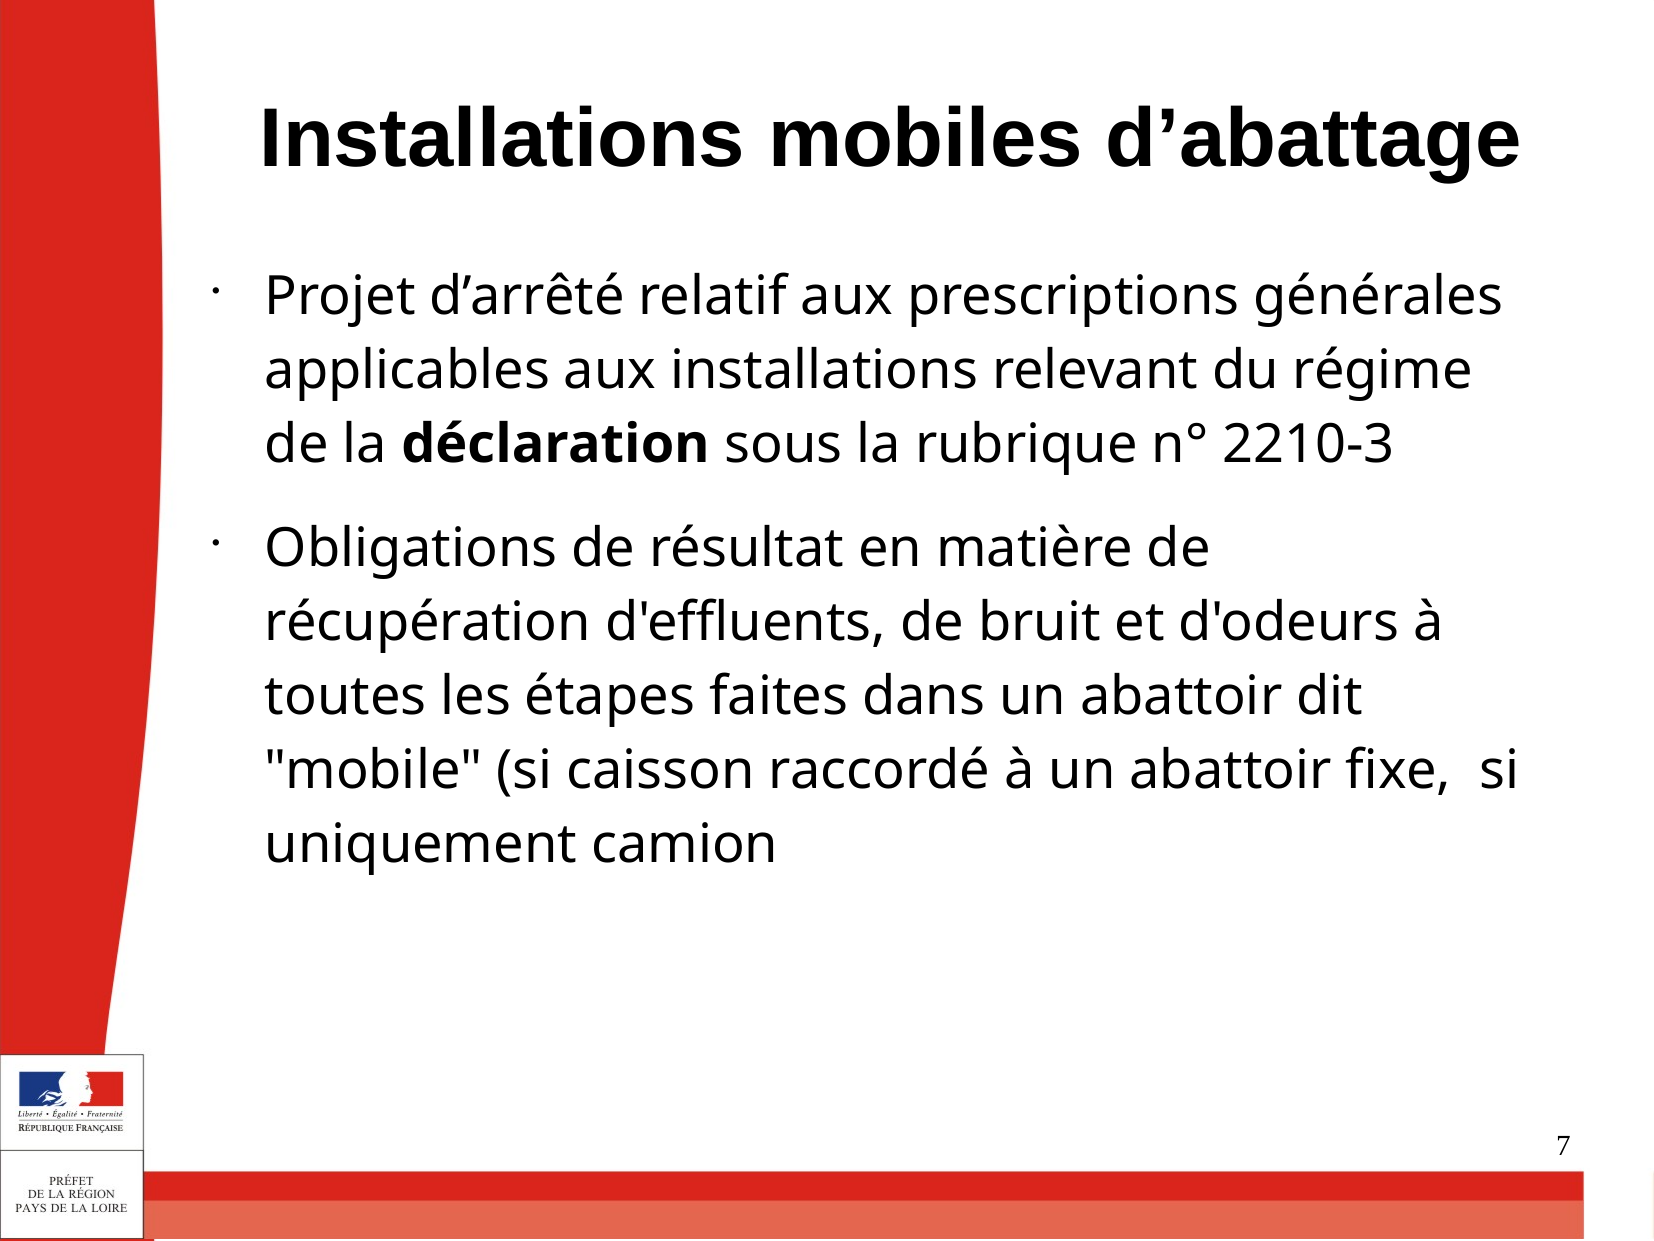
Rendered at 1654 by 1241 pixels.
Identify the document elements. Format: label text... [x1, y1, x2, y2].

list Projet d’arrêté relatif aux prescriptions générales applicables aux installations relevant du régime de la déclaration sous la rubrique n° 2210-3 Obligations de résultat en matière de récupération d'effluents, de bruit et d'odeurs à toutes les étapes faites dans un abattoir dit "mobile" (si caisson raccordé à un abattoir fixe, si uniquement camion [179, 249, 1565, 1087]
text_box Installations mobiles d’abattage [129, 41, 1654, 234]
picture [0, 0, 1654, 1241]
